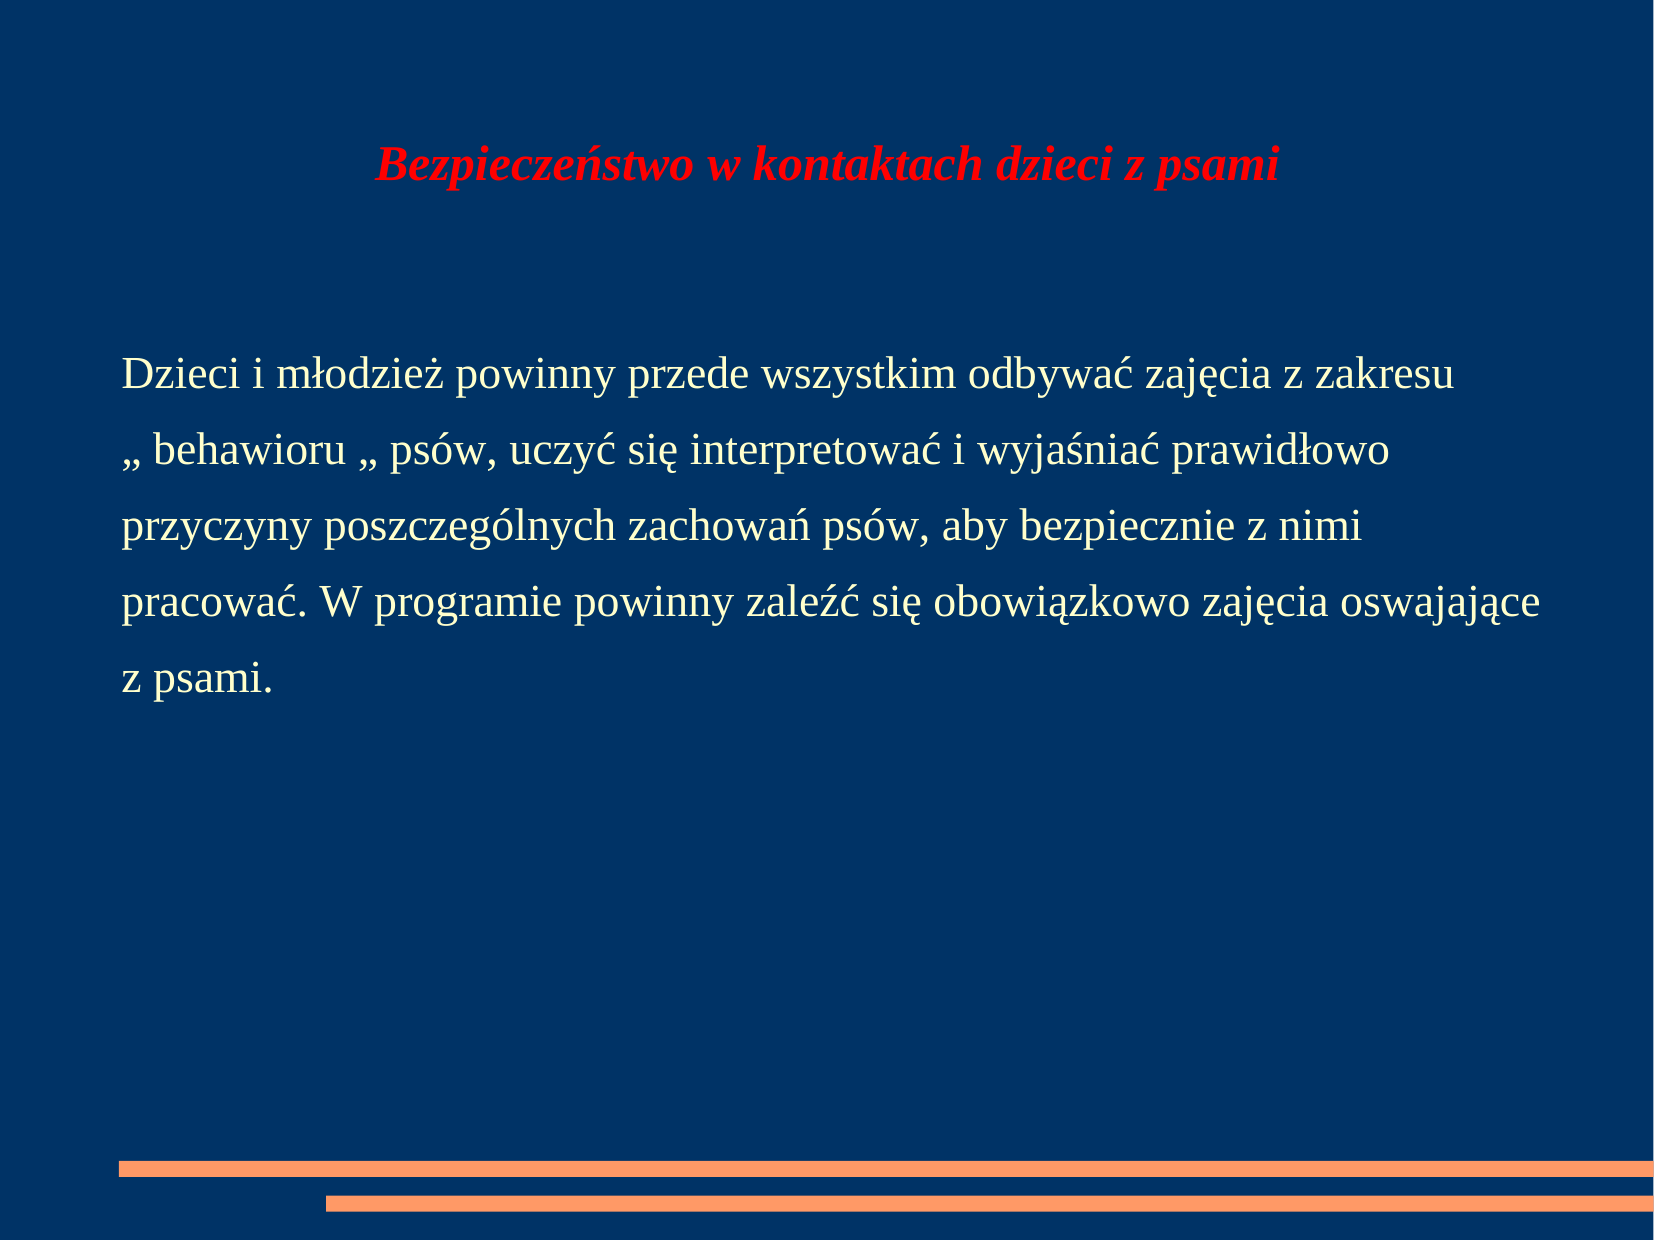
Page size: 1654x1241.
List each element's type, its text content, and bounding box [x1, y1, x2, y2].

list Dzieci i młodzież powinny przede wszystkim odbywać zajęcia z zakresu „ behawioru „ psów, uczyć się interpretować i wyjaśniać prawidłowo przyczyny poszczególnych zachowań psów, aby bezpiecznie z nimi pracować. W programie powinny zaleźć się obowiązkowo zajęcia oswajające z psami. [121, 322, 1561, 1132]
title Bezpieczeństwo w kontaktach dzieci z psami [121, 46, 1534, 254]
